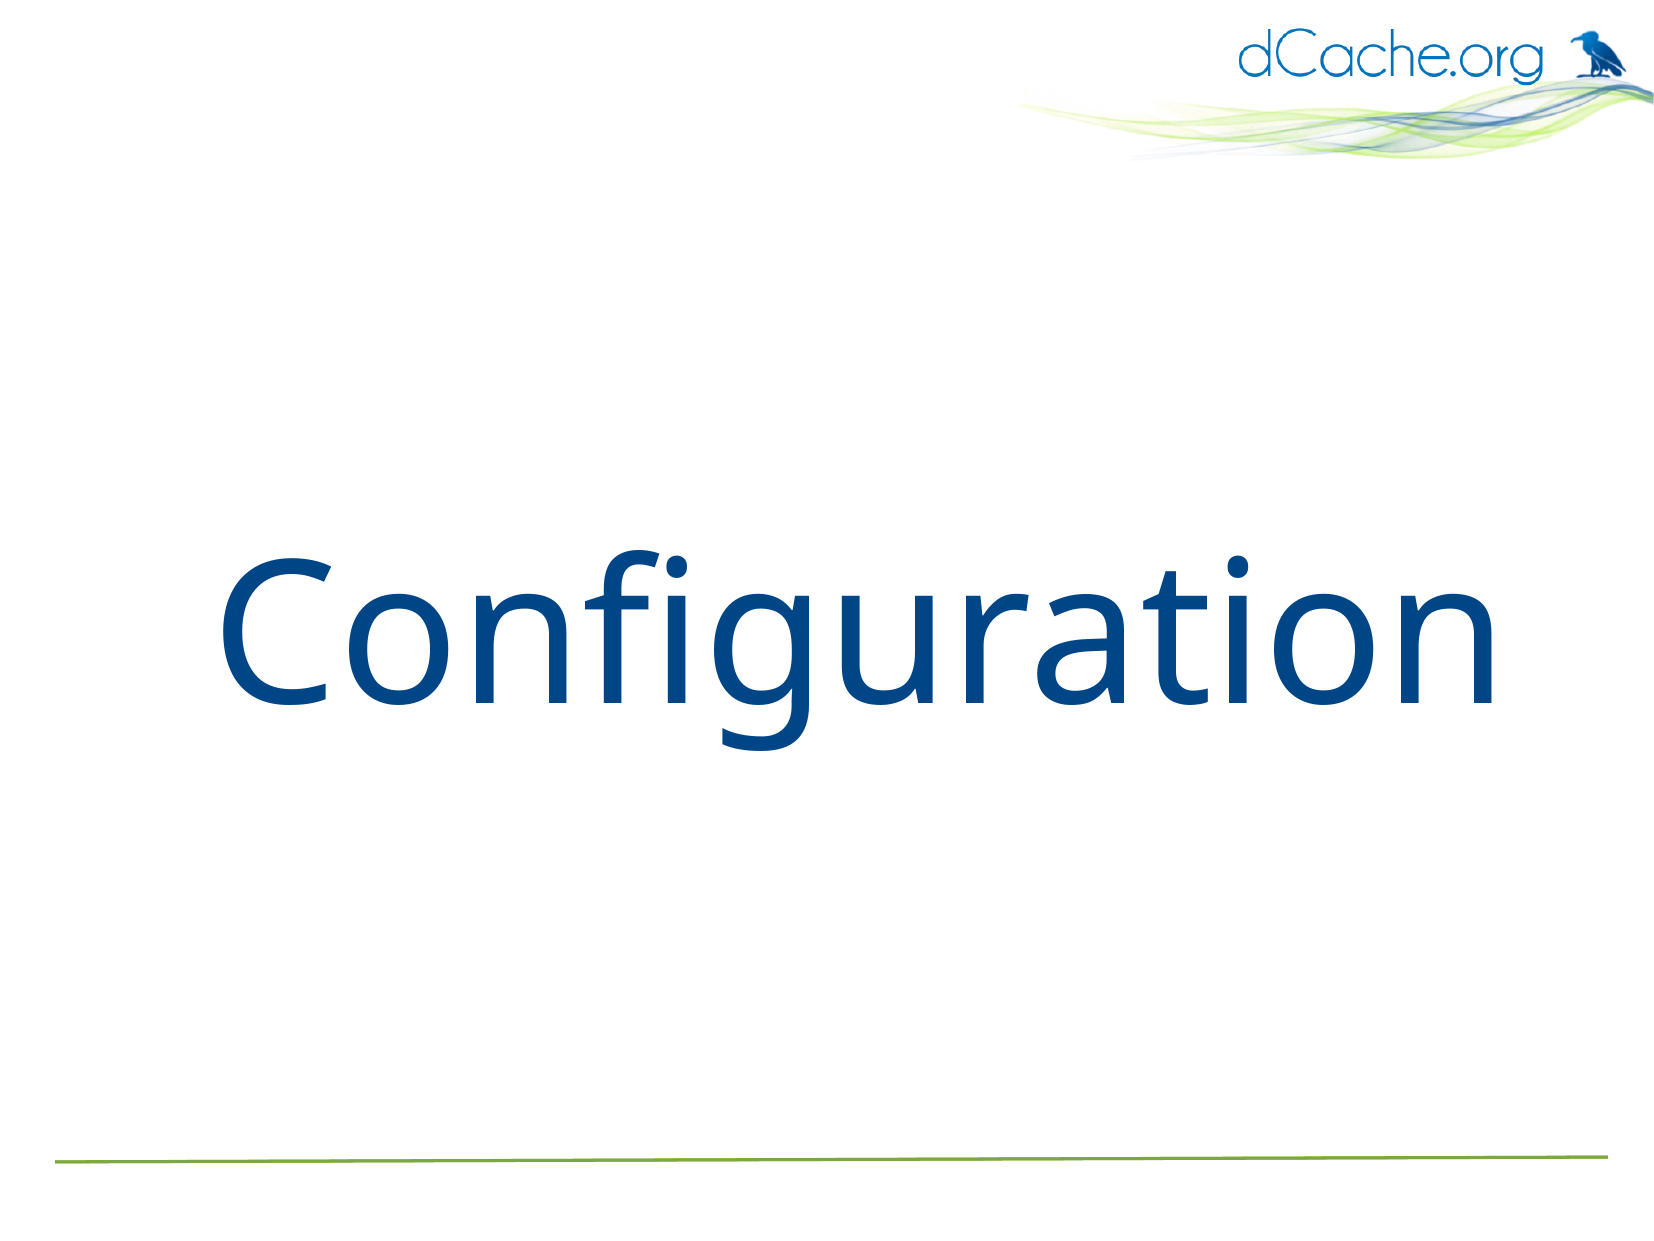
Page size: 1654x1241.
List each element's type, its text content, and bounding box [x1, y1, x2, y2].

picture [956, 16, 1654, 169]
text_box Configuration [196, 481, 1457, 759]
